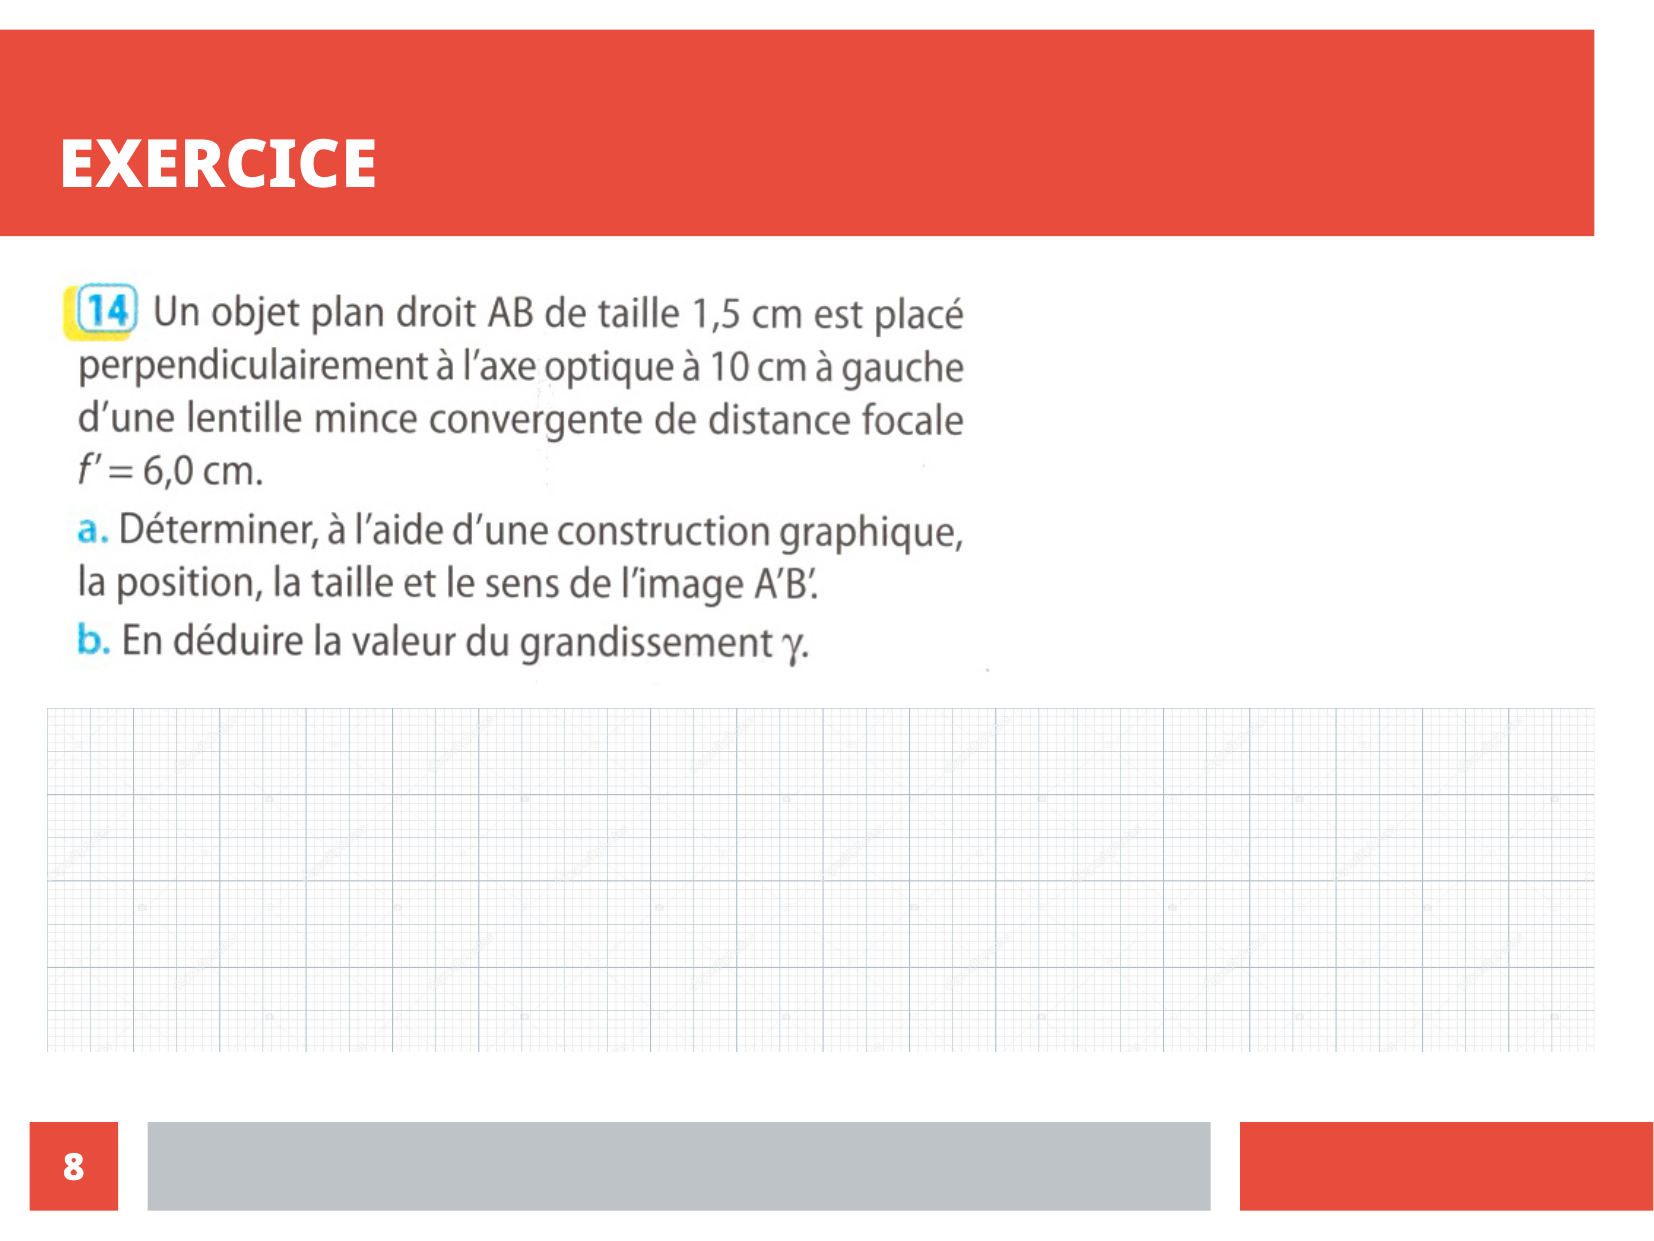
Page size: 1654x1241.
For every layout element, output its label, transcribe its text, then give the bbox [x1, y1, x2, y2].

title EXERCICE [59, 59, 1595, 207]
picture [47, 267, 1008, 686]
picture [47, 708, 1595, 1052]
